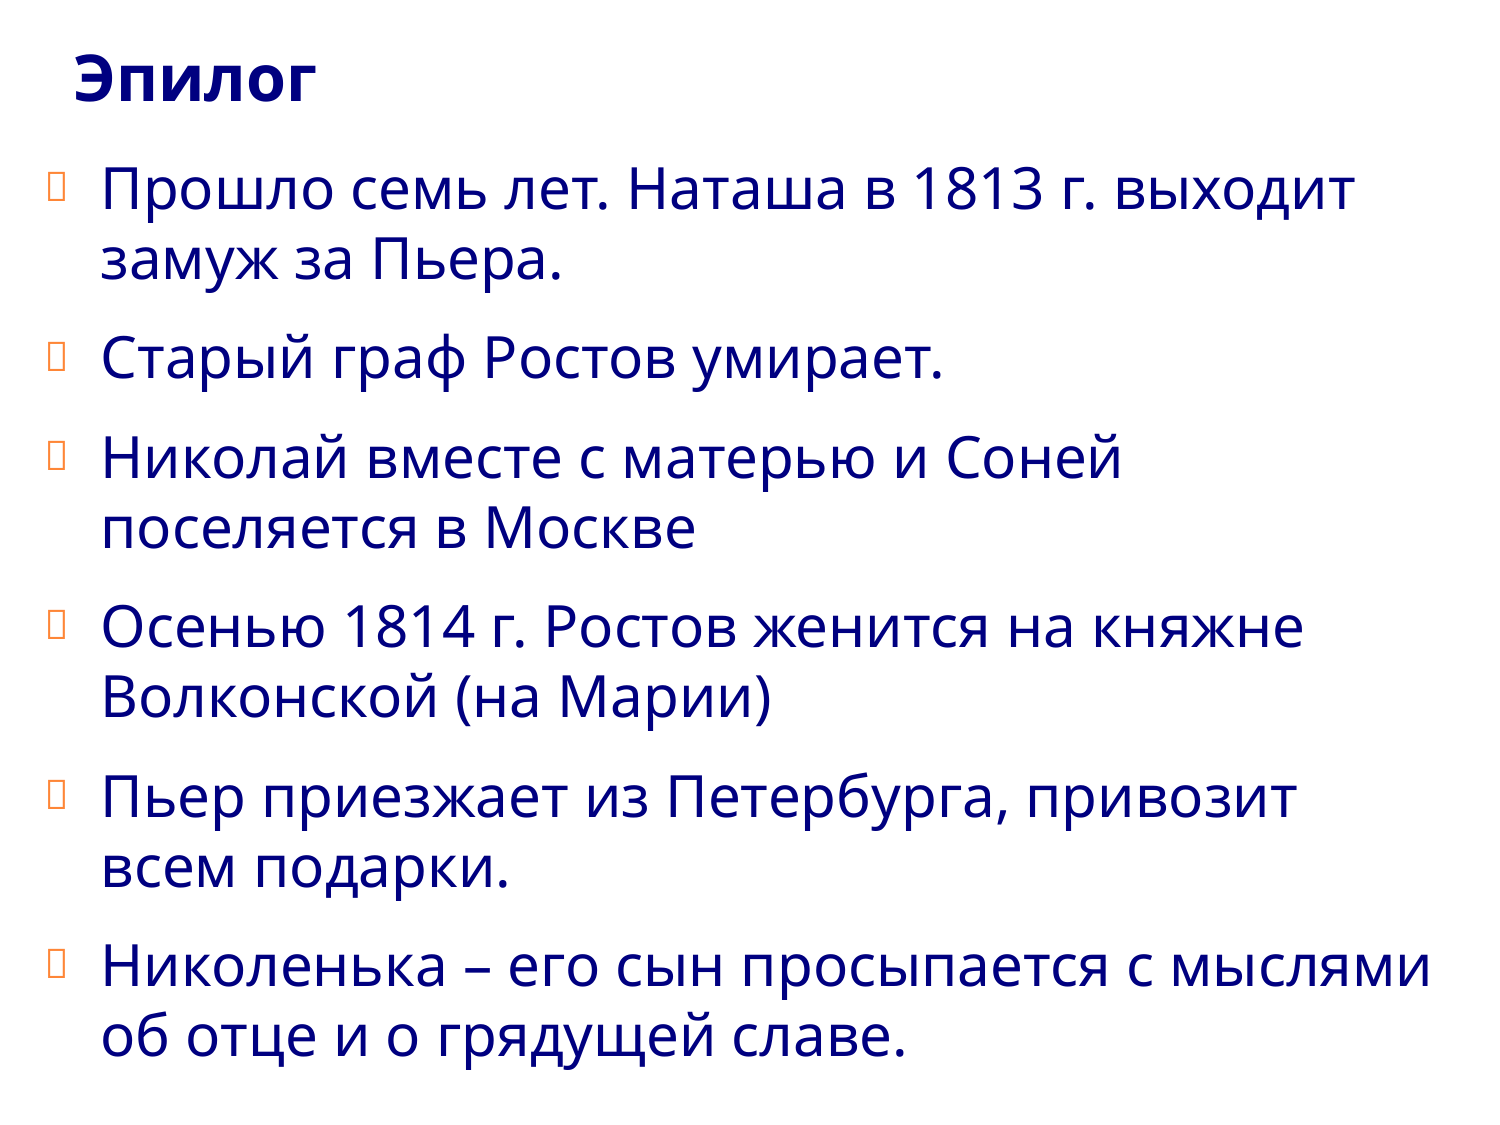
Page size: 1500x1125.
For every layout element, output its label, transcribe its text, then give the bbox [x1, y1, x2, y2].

title Эпилог [59, 29, 1484, 167]
list Прошло семь лет. Наташа в 1813 г. выходит замуж за Пьера. Старый граф Ростов умирает. Николай вместе с матерью и Соней поселяется в Москве Oсенью 1814 г. Ростов женится на княжне Волконской (на Марии) Пьер приезжает из Петербурга, привозит всем подарки. Николенька – его сын просыпается с мыслями об отце и о грядущей славе. [29, 143, 1455, 1125]
